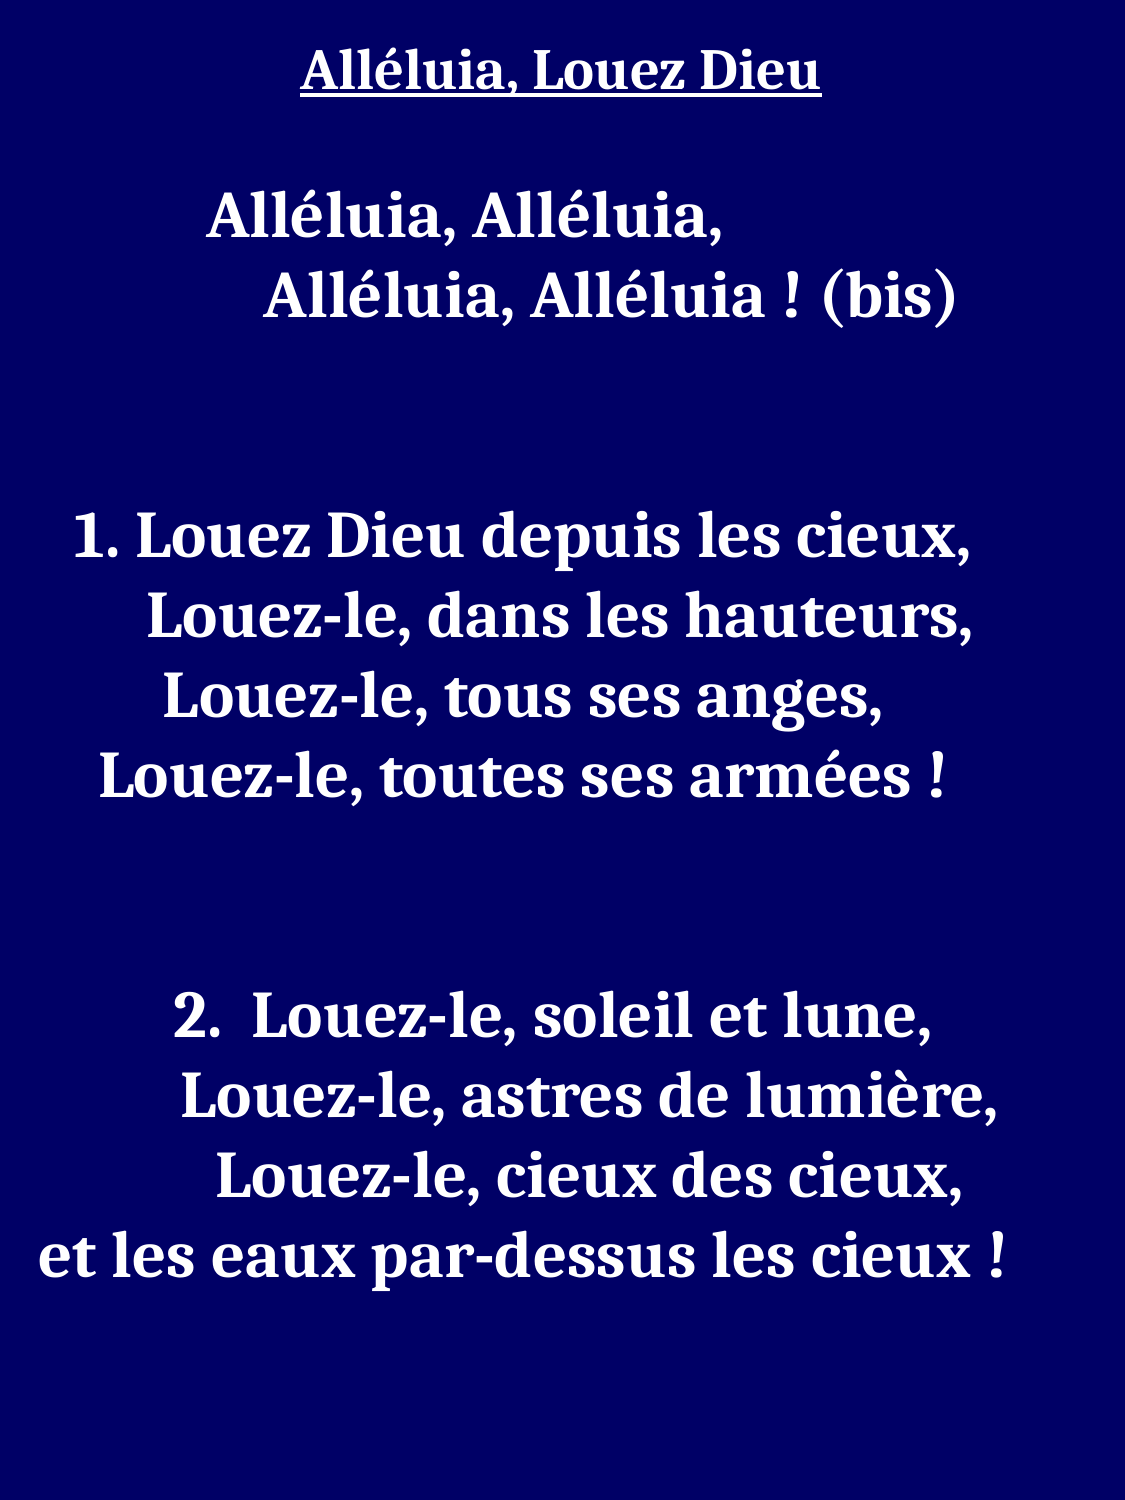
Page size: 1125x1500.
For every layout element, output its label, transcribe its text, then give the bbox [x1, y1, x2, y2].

text_box Alléluia, Louez Dieu Alléluia, Alléluia, Alléluia, Alléluia ! (bis) 1. Louez Dieu depuis les cieux, Louez-le, dans les hauteurs, Louez-le, tous ses anges, Louez-le, toutes ses armées ! 2. Louez-le, soleil et lune, Louez-le, astres de lumière, Louez-le, cieux des cieux, et les eaux par-dessus les cieux ! 3. Qu'ils louent le Nom du Seigneur, Sur son ordre ils furent créés, Sublime est son Nom, lui seul, Sa majesté par-dessus terre et ciel ! 4. Il soutient la vigueur de son peuple, Fierté pour tous ses amis, Pour les enfants d'Israël, Le peuple de ses proches. 5. Gloire au Père tout-puissant, A son Fils Jésus le Seigneur, A l'Esprit qui habite en nos cœurs, Pour les siècles des siècles, Amen !Alléluia, Alléluia, Alléluia, Alléluia ! (bis) 1. Louez Dieu depuis les cieux, Louez-le, dans les hauteurs, Louez-le, tous ses anges, Louez-le, toutes ses armées ! 2. Louez-le, soleil et lune, Louez-le, astres de lumière, Louez-le, cieux des cieux, et les eaux par-dessus les cieux ! 3. Qu'ils louent le Nom du Seigneur, Sur son ordre ils furent créés, Sublime est son Nom, lui seul, Sa majesté par-dessus terre et ciel ! 4. Il soutient la vigueur de son peuple, Fierté pour tous ses amis, Pour les enfants d'Israël, Le peuple de ses proches. 5. Gloire au Père tout-puissant, A son Fils Jésus le Seigneur, A l'Esprit qui habite en nos cœurs, Pour les siècles des siècles, Amen ! [23, 23, 1099, 1004]
